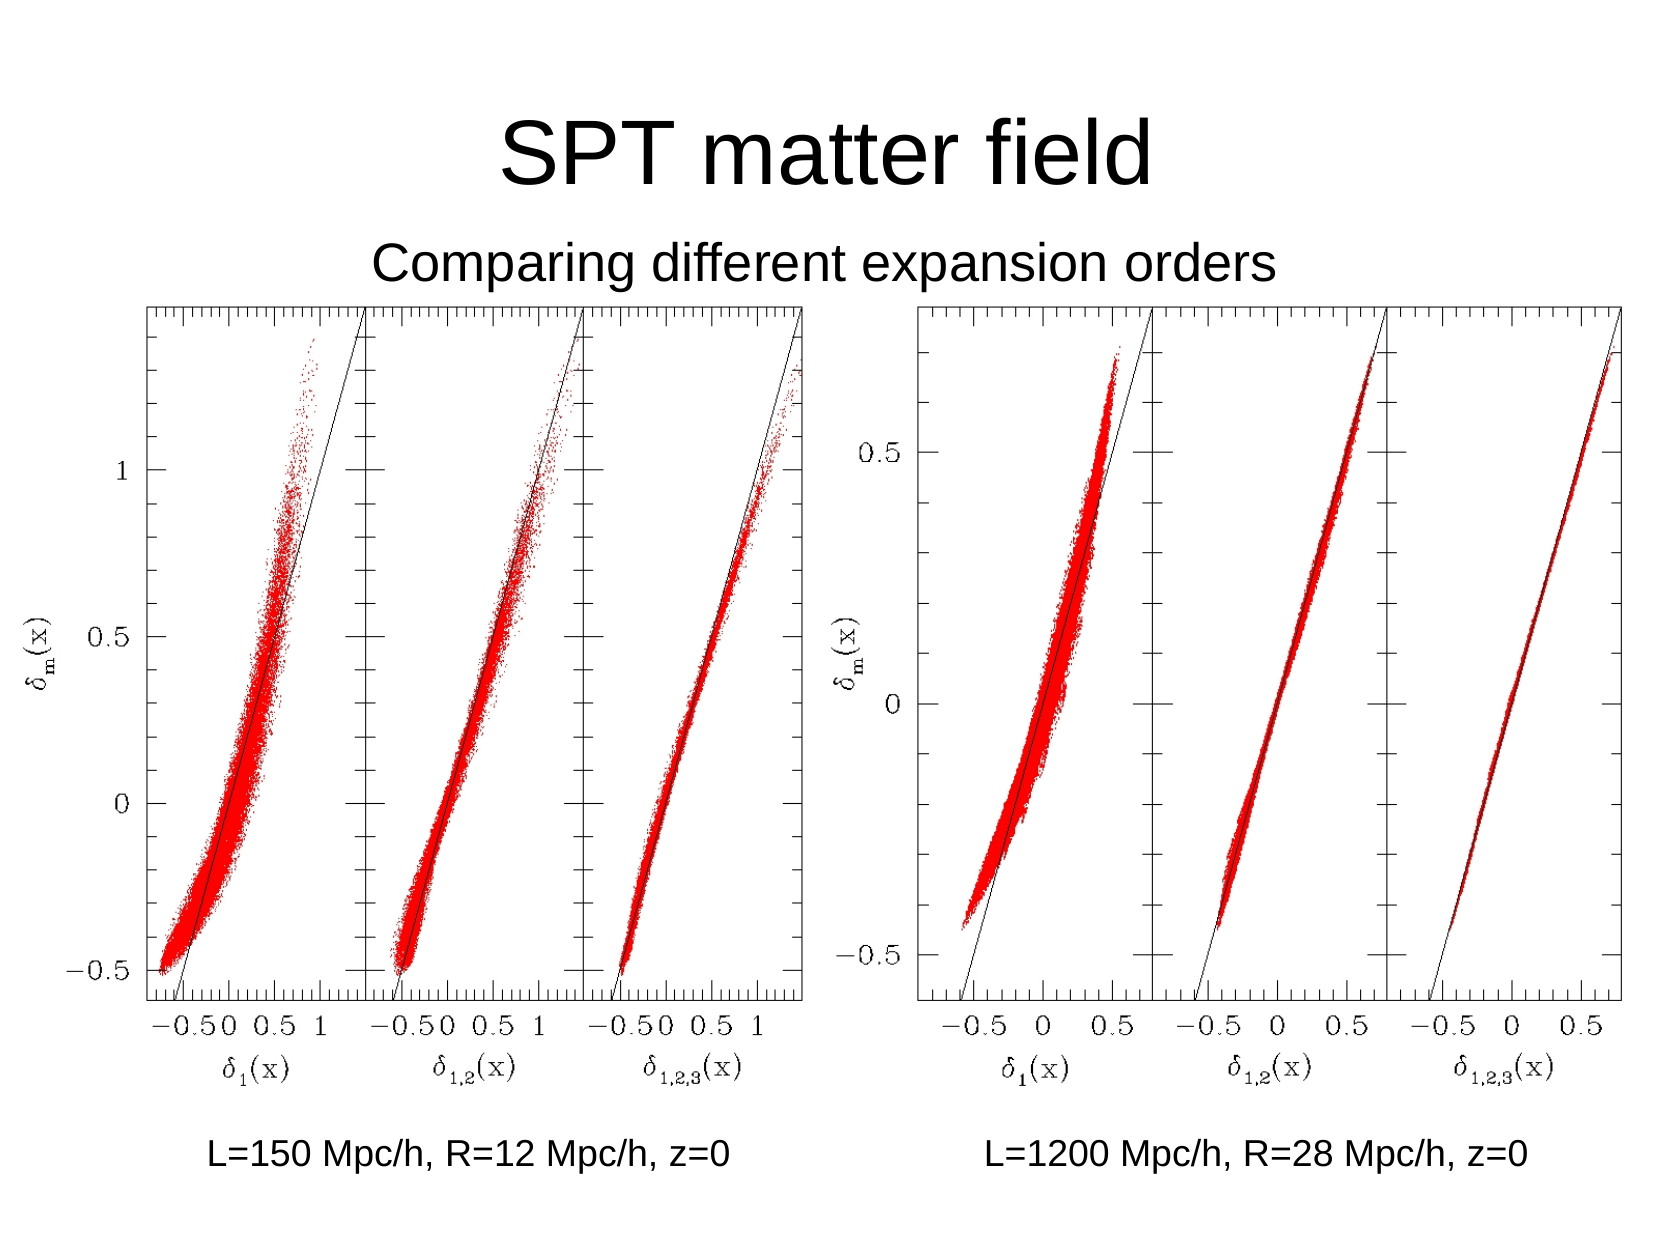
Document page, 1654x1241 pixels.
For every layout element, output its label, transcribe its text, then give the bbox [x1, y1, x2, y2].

picture [19, 262, 1654, 1088]
text_box L=150 Mpc/h, R=12 Mpc/h, z=0 [150, 1125, 788, 1201]
title SPT matter field [82, 49, 1571, 224]
text_box L=1200 Mpc/h, R=28 Mpc/h, z=0 [937, 1125, 1576, 1182]
text_box Comparing different expansion orders [0, 224, 1651, 301]
